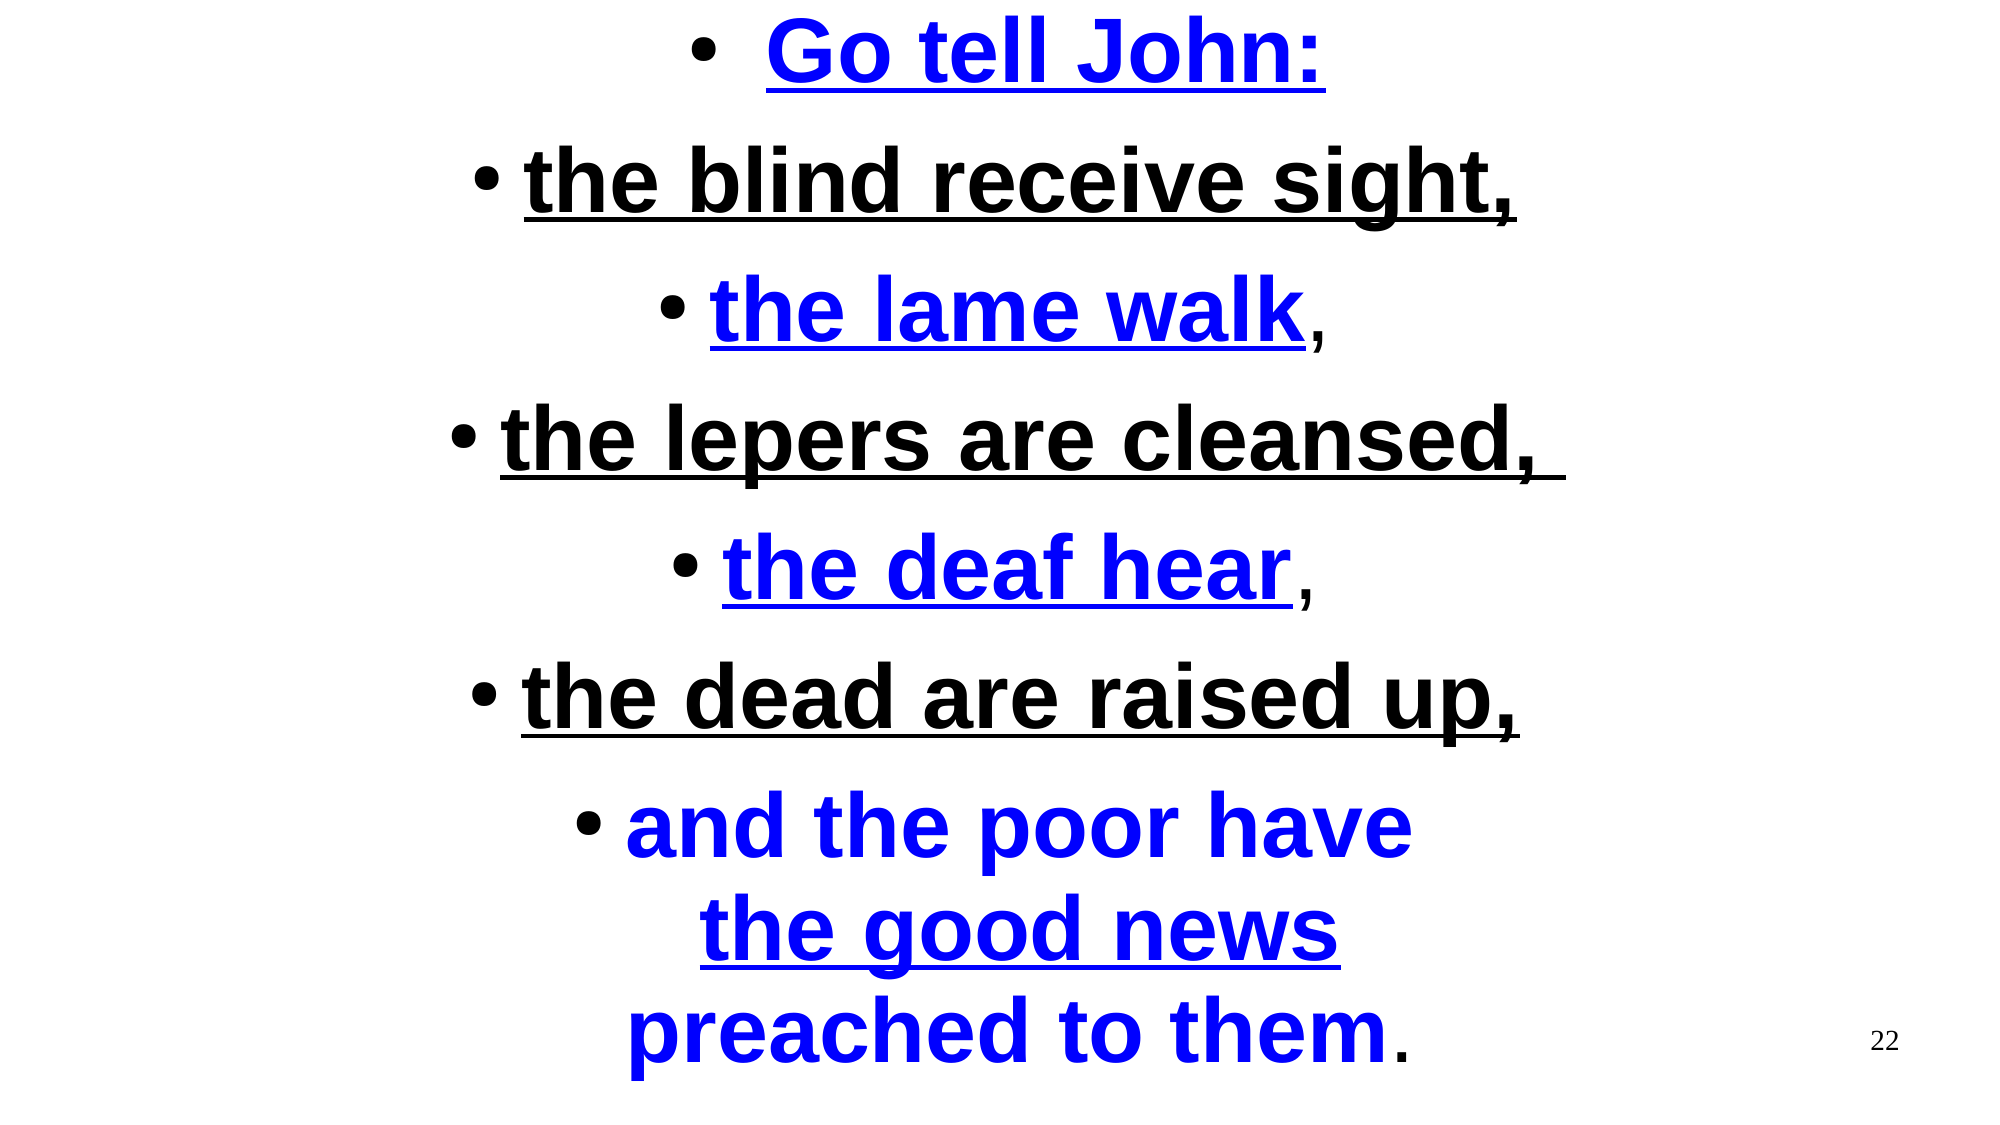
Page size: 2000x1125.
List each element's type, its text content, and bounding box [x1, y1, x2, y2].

list Go tell John: the blind receive sight, the lame walk, the lepers are cleansed, the deaf hear, the dead are raised up, and the poor have the good news preached to them. [0, 0, 1996, 1123]
